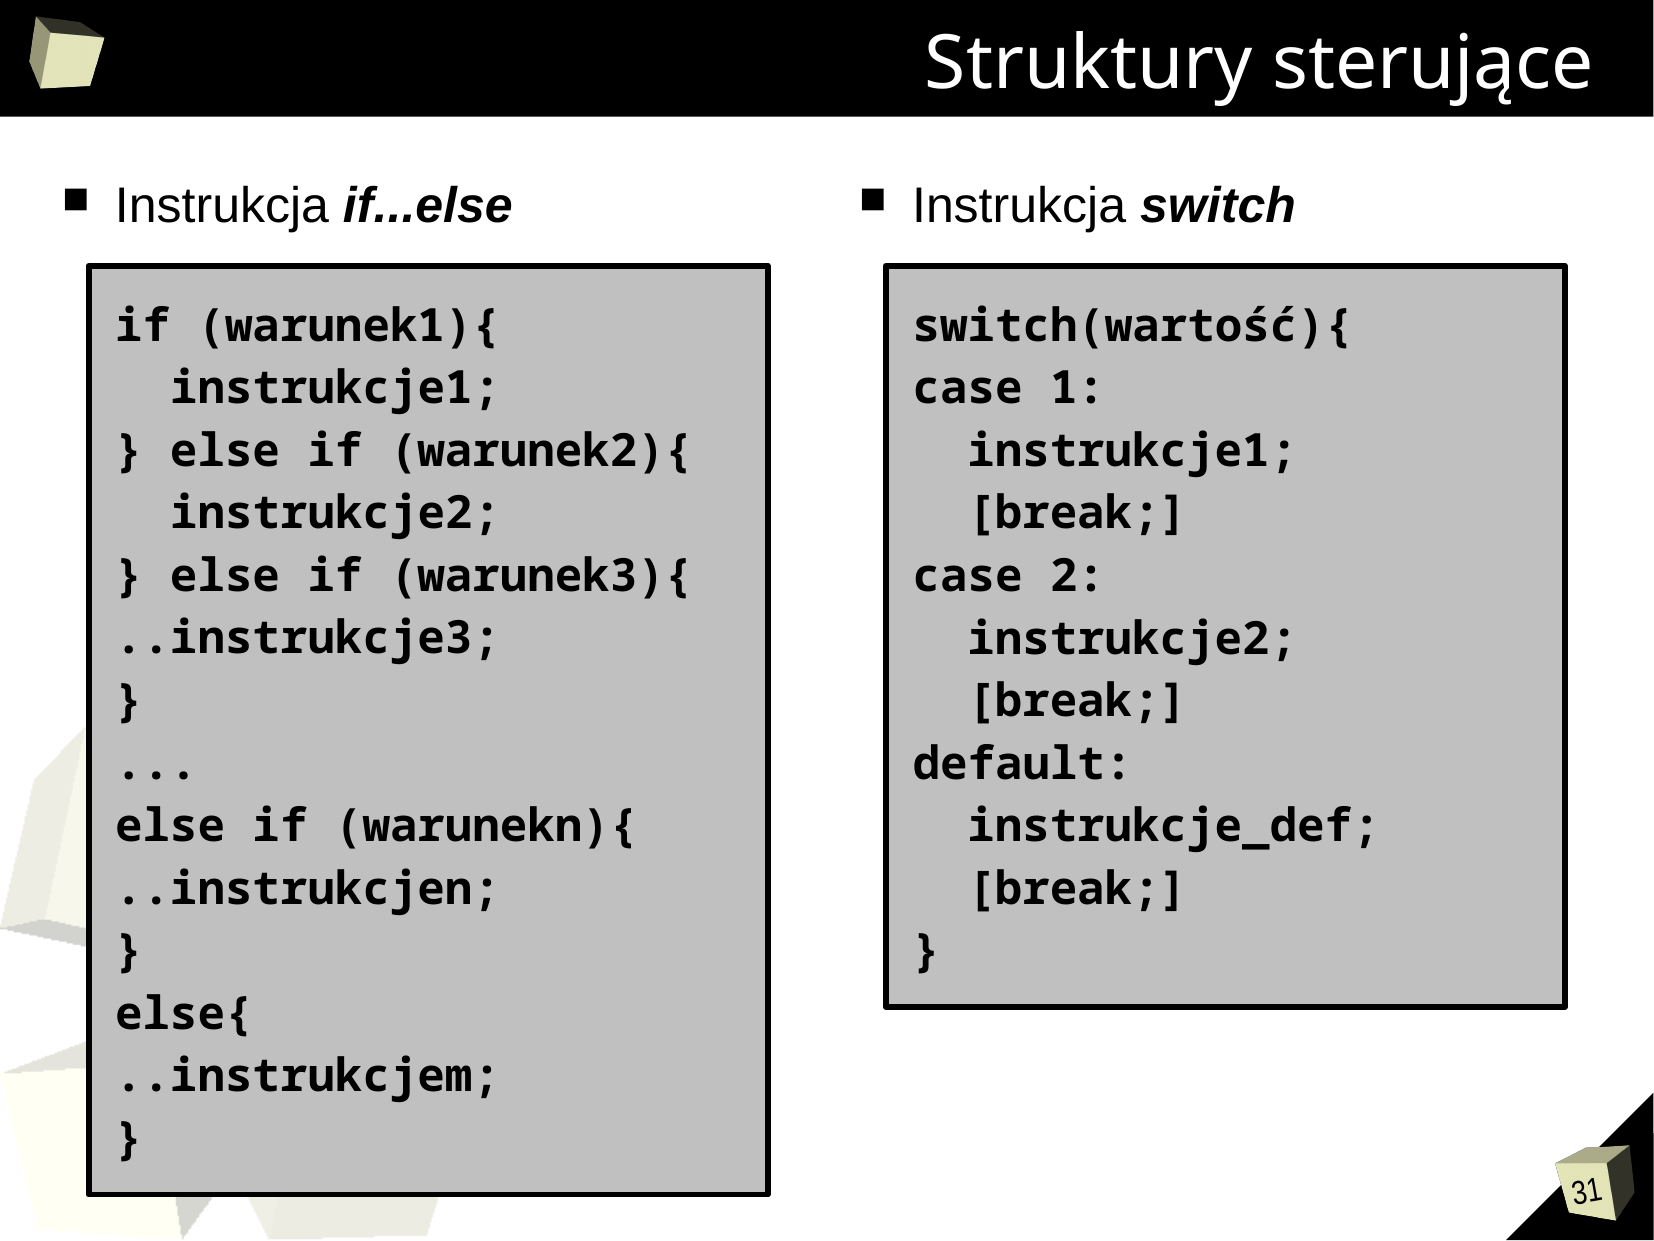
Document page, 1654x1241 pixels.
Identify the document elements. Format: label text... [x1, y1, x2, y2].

list Instrukcja if...else [44, 177, 621, 289]
list Instrukcja switch [841, 177, 1418, 289]
picture [0, 726, 477, 1241]
text_box if (warunek1){ instrukcje1; } else if (warunek2){ instrukcje2; } else if (warunek3){ ..instrukcje3; } ... else if (warunekn){ ..instrukcjen; } else{ ..instrukcjem; } [88, 265, 768, 1058]
text_box switch(wartość){ case 1: instrukcje1; [break;] case 2: instrukcje2; [break;] default: instrukcje_def; [break;] } [885, 265, 1565, 900]
title Struktury sterujące [118, 0, 1595, 119]
